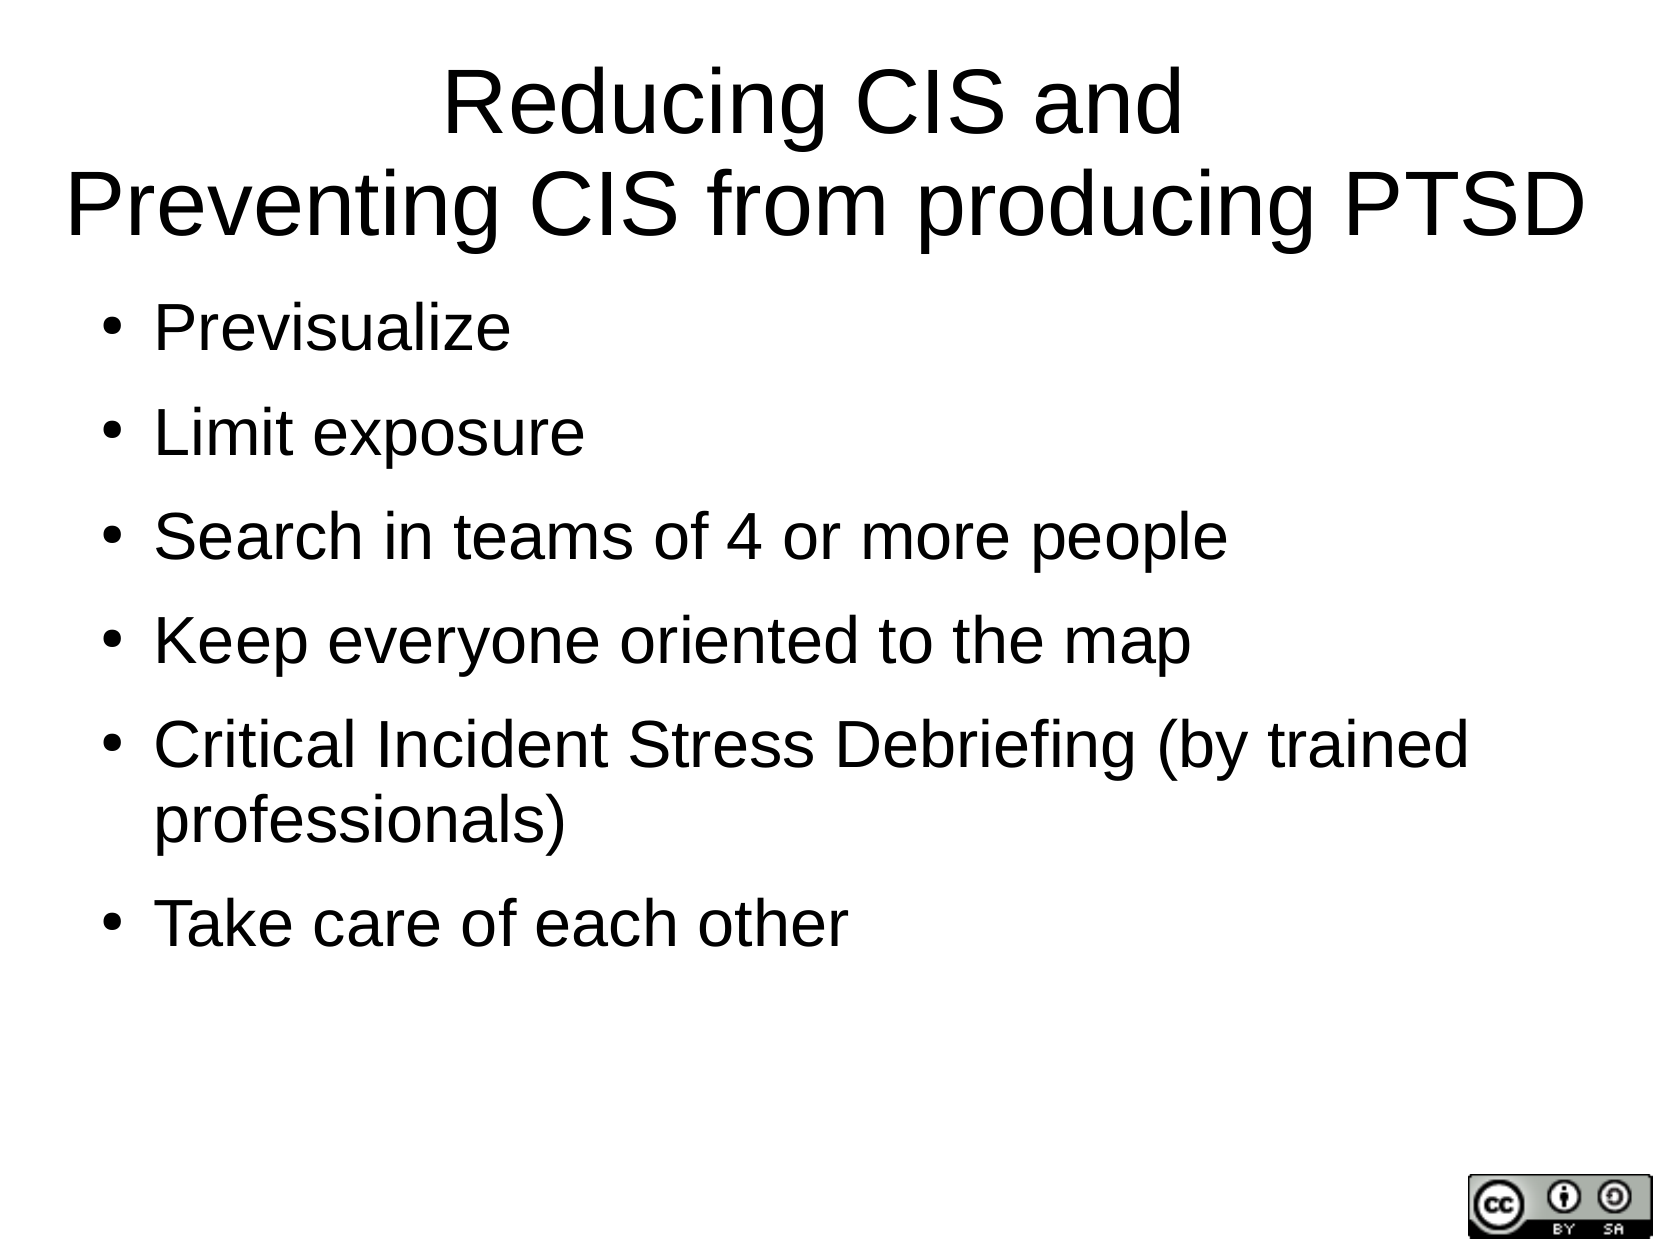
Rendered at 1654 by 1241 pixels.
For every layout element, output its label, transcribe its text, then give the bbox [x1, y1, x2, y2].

picture [1468, 1174, 1653, 1239]
title Reducing CIS and Preventing CIS from producing PTSD [20, 49, 1634, 257]
list Previsualize Limit exposure Search in teams of 4 or more people Keep everyone oriented to the map Critical Incident Stress Debriefing (by trained professionals) Take care of each other [82, 290, 1571, 1010]
